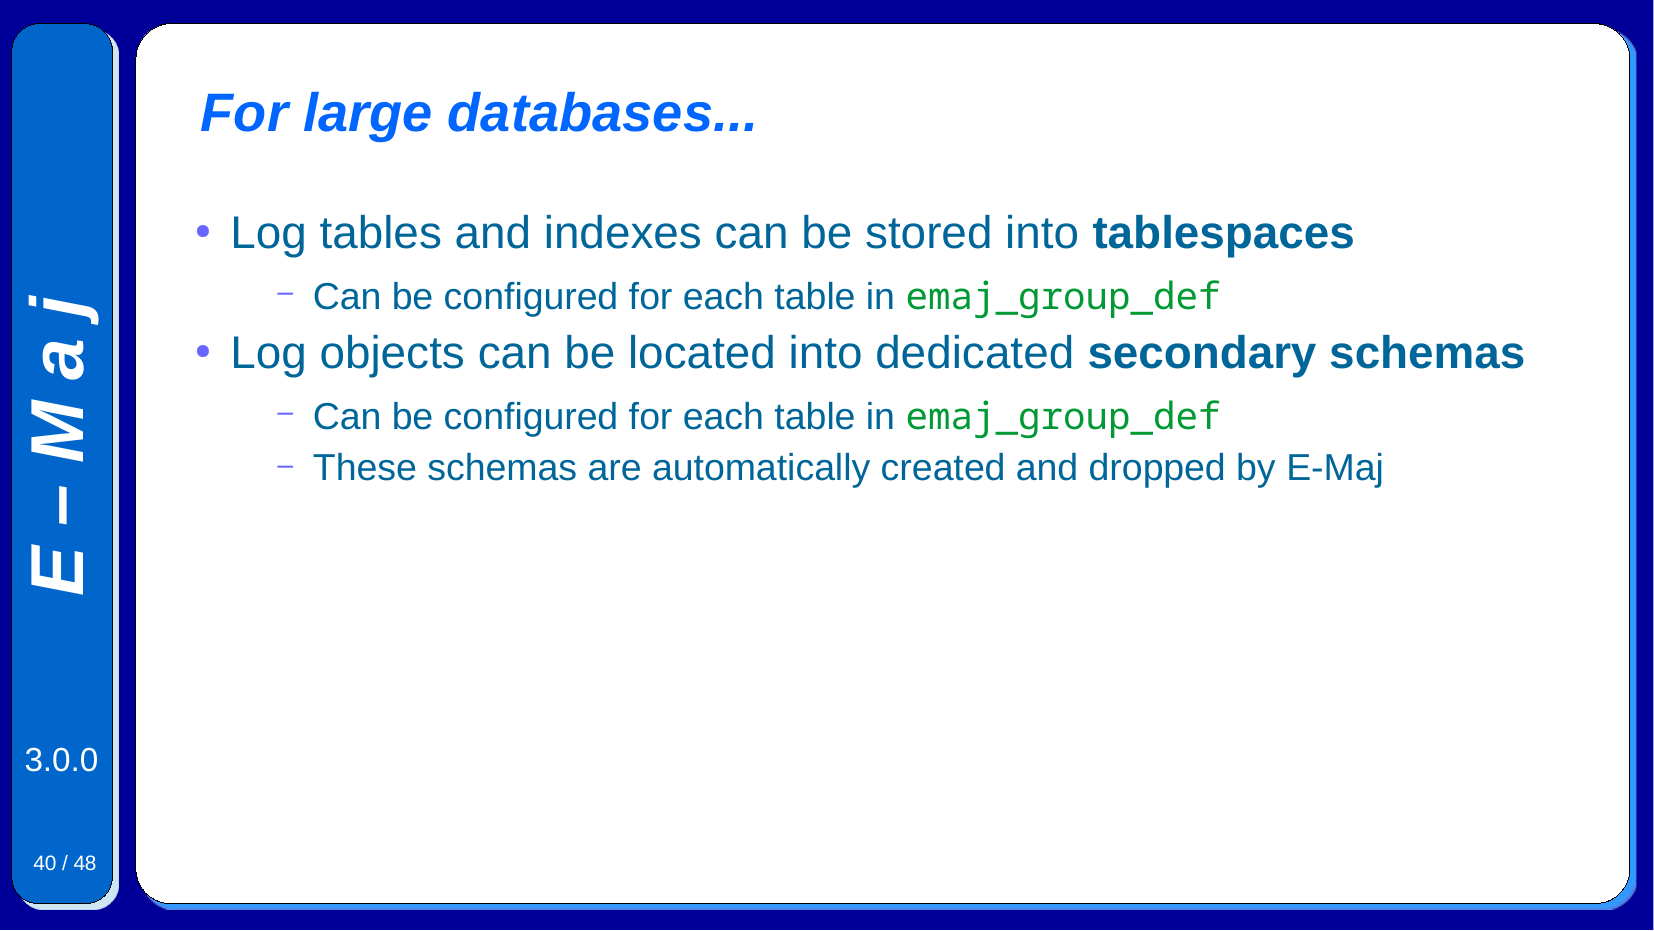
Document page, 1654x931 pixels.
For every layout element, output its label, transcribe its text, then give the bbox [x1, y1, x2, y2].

title For large databases... [200, 34, 1575, 191]
list Log tables and indexes can be stored into tablespaces Can be configured for each table in emaj_group_def Log objects can be located into dedicated secondary schemas Can be configured for each table in emaj_group_def These schemas are automatically created and dropped by E-Maj [177, 206, 1587, 827]
